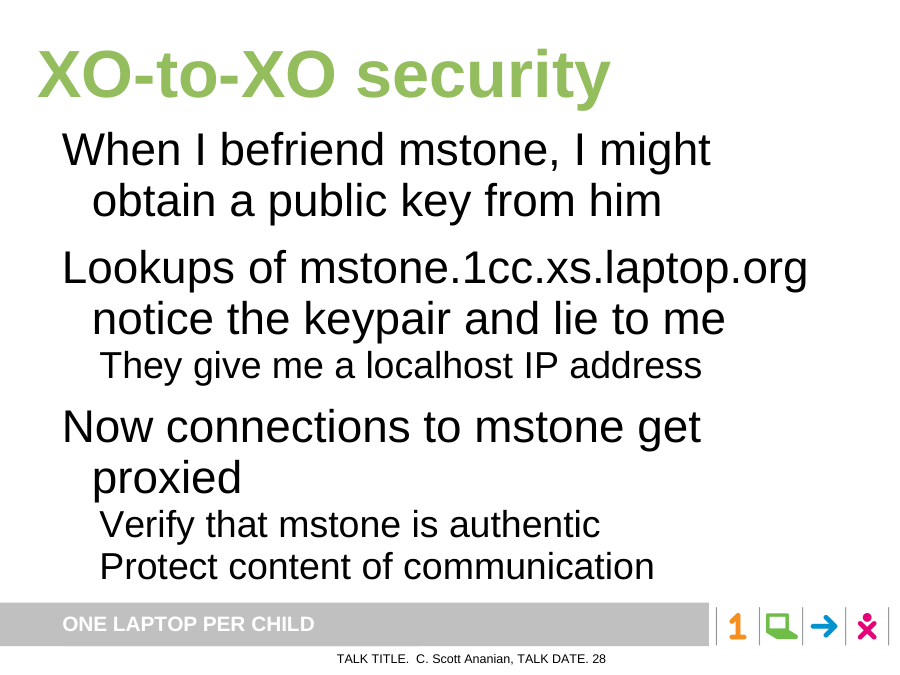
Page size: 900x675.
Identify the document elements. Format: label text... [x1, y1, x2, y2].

title XO-to-XO security [37, 37, 856, 211]
picture [844, 598, 898, 655]
list When I befriend mstone, I might obtain a public key from him Lookups of mstone.1cc.xs.laptop.org notice the keypair and lie to me They give me a localhost IP address Now connections to mstone get proxied Verify that mstone is authentic Protect content of communication [61, 124, 844, 675]
